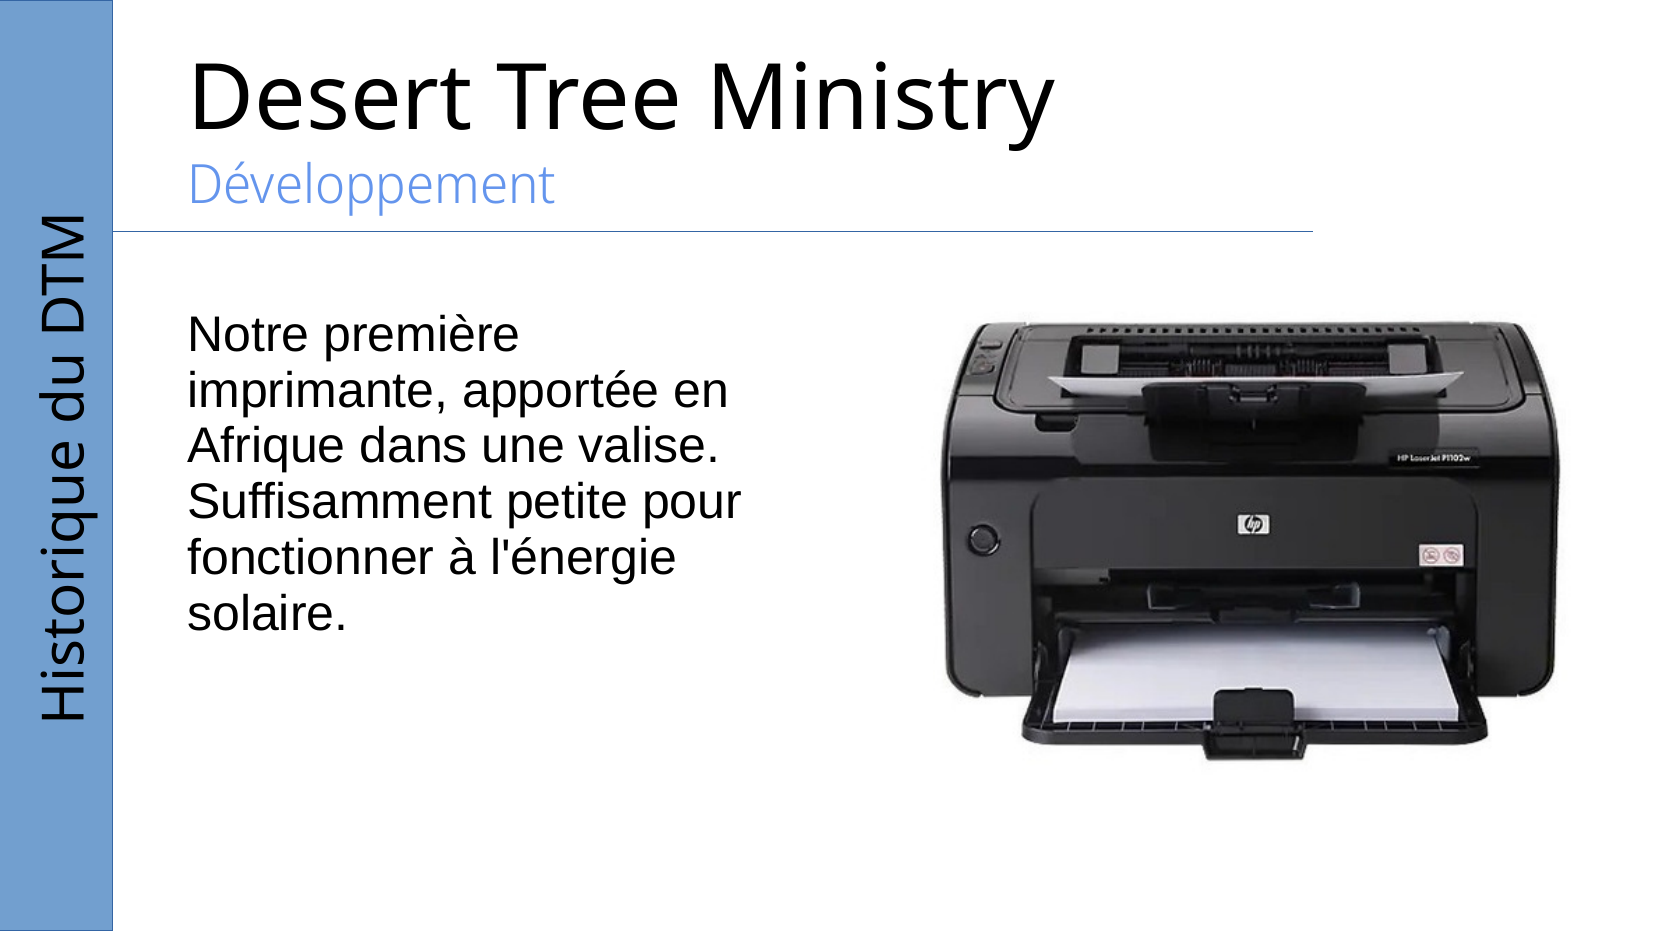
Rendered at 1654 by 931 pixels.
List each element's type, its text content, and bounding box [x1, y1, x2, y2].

subtitle Notre première imprimante, apportée en Afrique dans une valise. Suffisamment petite pour fonctionner à l'énergie solaire. [187, 306, 788, 846]
text_box [0, 0, 113, 931]
title Développement [187, 125, 1571, 239]
text_box Historique du DTM [13, 37, 105, 901]
picture [900, 290, 1598, 788]
title Desert Tree Ministry [187, 33, 1571, 125]
